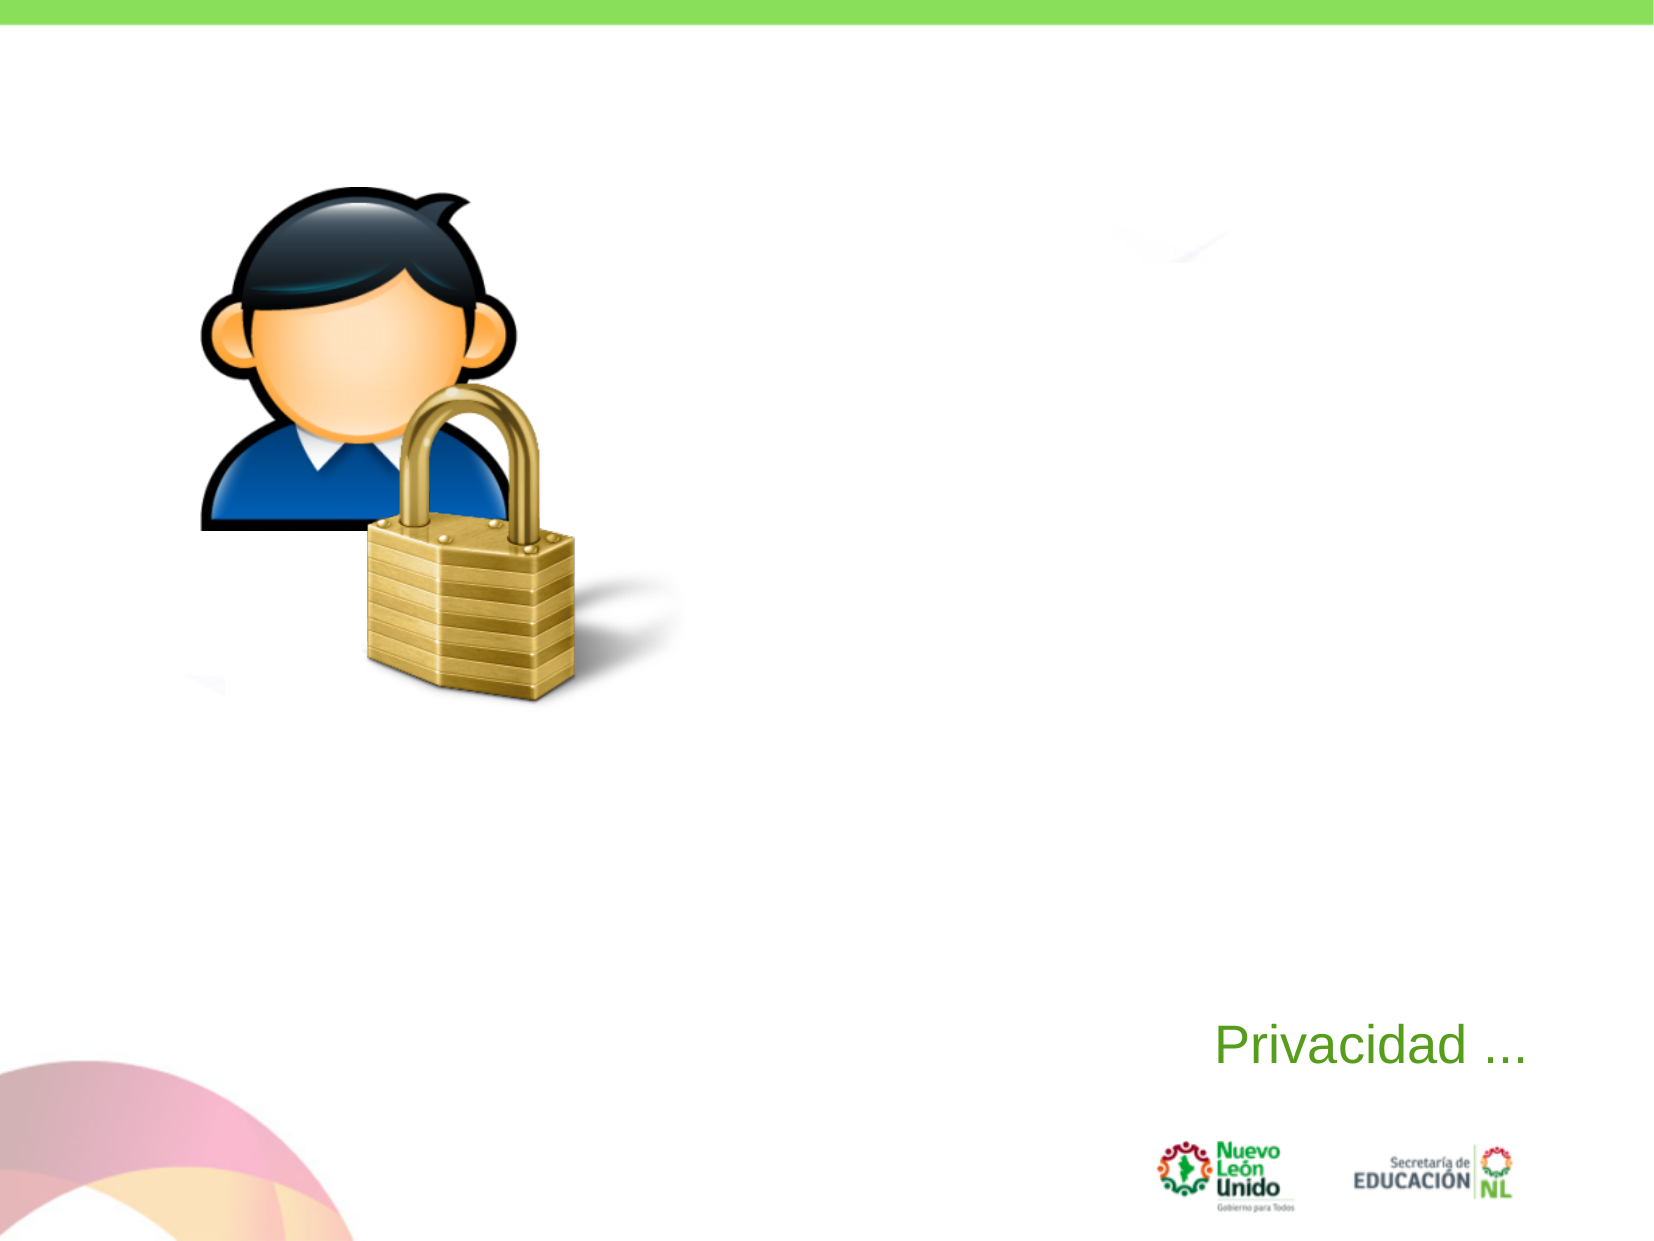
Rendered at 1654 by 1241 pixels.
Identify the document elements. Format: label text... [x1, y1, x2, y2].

text_box Privacidad ... [1200, 1006, 1571, 1088]
picture [0, 0, 1654, 1241]
